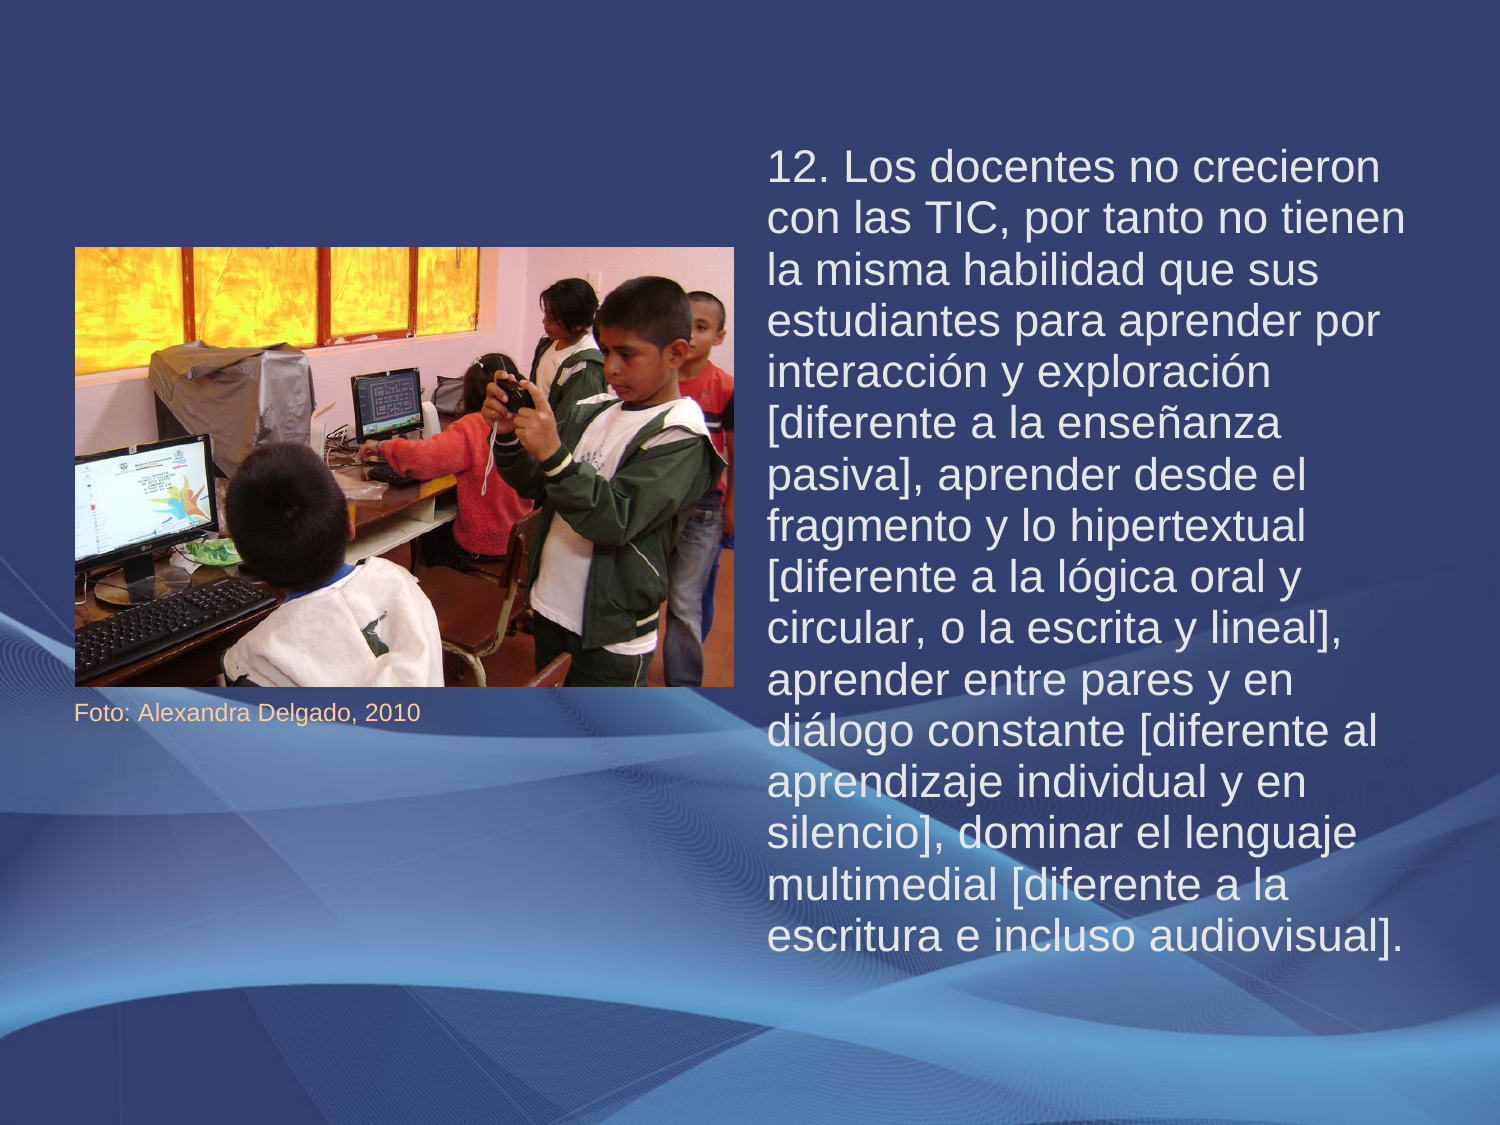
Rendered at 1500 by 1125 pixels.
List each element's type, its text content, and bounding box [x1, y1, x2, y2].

picture [0, 0, 1500, 1125]
text_box Foto: Alexandra Delgado, 2010 [59, 691, 437, 734]
list 12. Los docentes no crecieron con las TIC, por tanto no tienen la misma habilidad que sus estudiantes para aprender por interacción y exploración [diferente a la enseñanza pasiva], aprender desde el fragmento y lo hipertextual [diferente a la lógica oral y circular, o la escrita y lineal], aprender entre pares y en diálogo constante [diferente al aprendizaje individual y en silencio], dominar el lenguaje multimedial [diferente a la escritura e incluso audiovisual]. [766, 141, 1426, 962]
